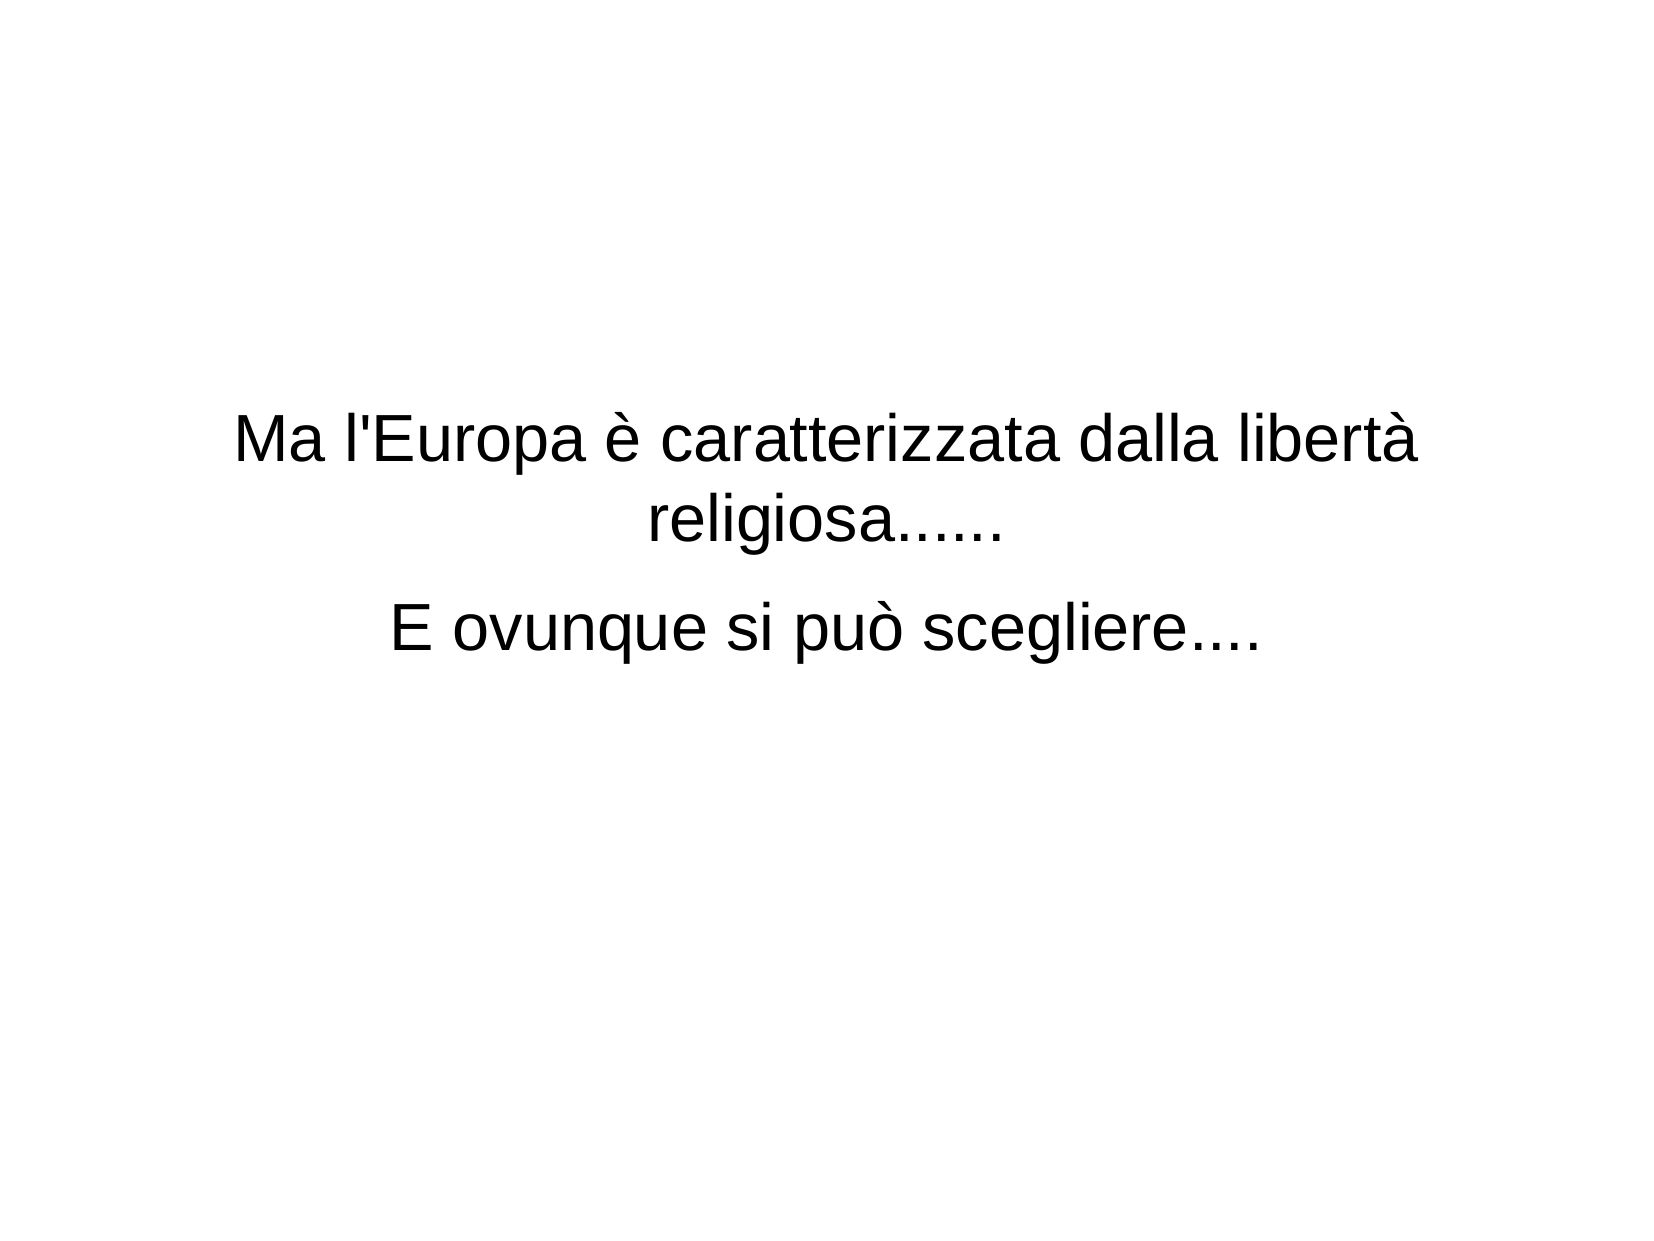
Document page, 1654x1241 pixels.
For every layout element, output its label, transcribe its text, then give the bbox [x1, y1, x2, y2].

subtitle Ma l'Europa è caratterizzata dalla libertà religiosa...... E ovunque si può scegliere.... [82, 49, 1571, 1010]
